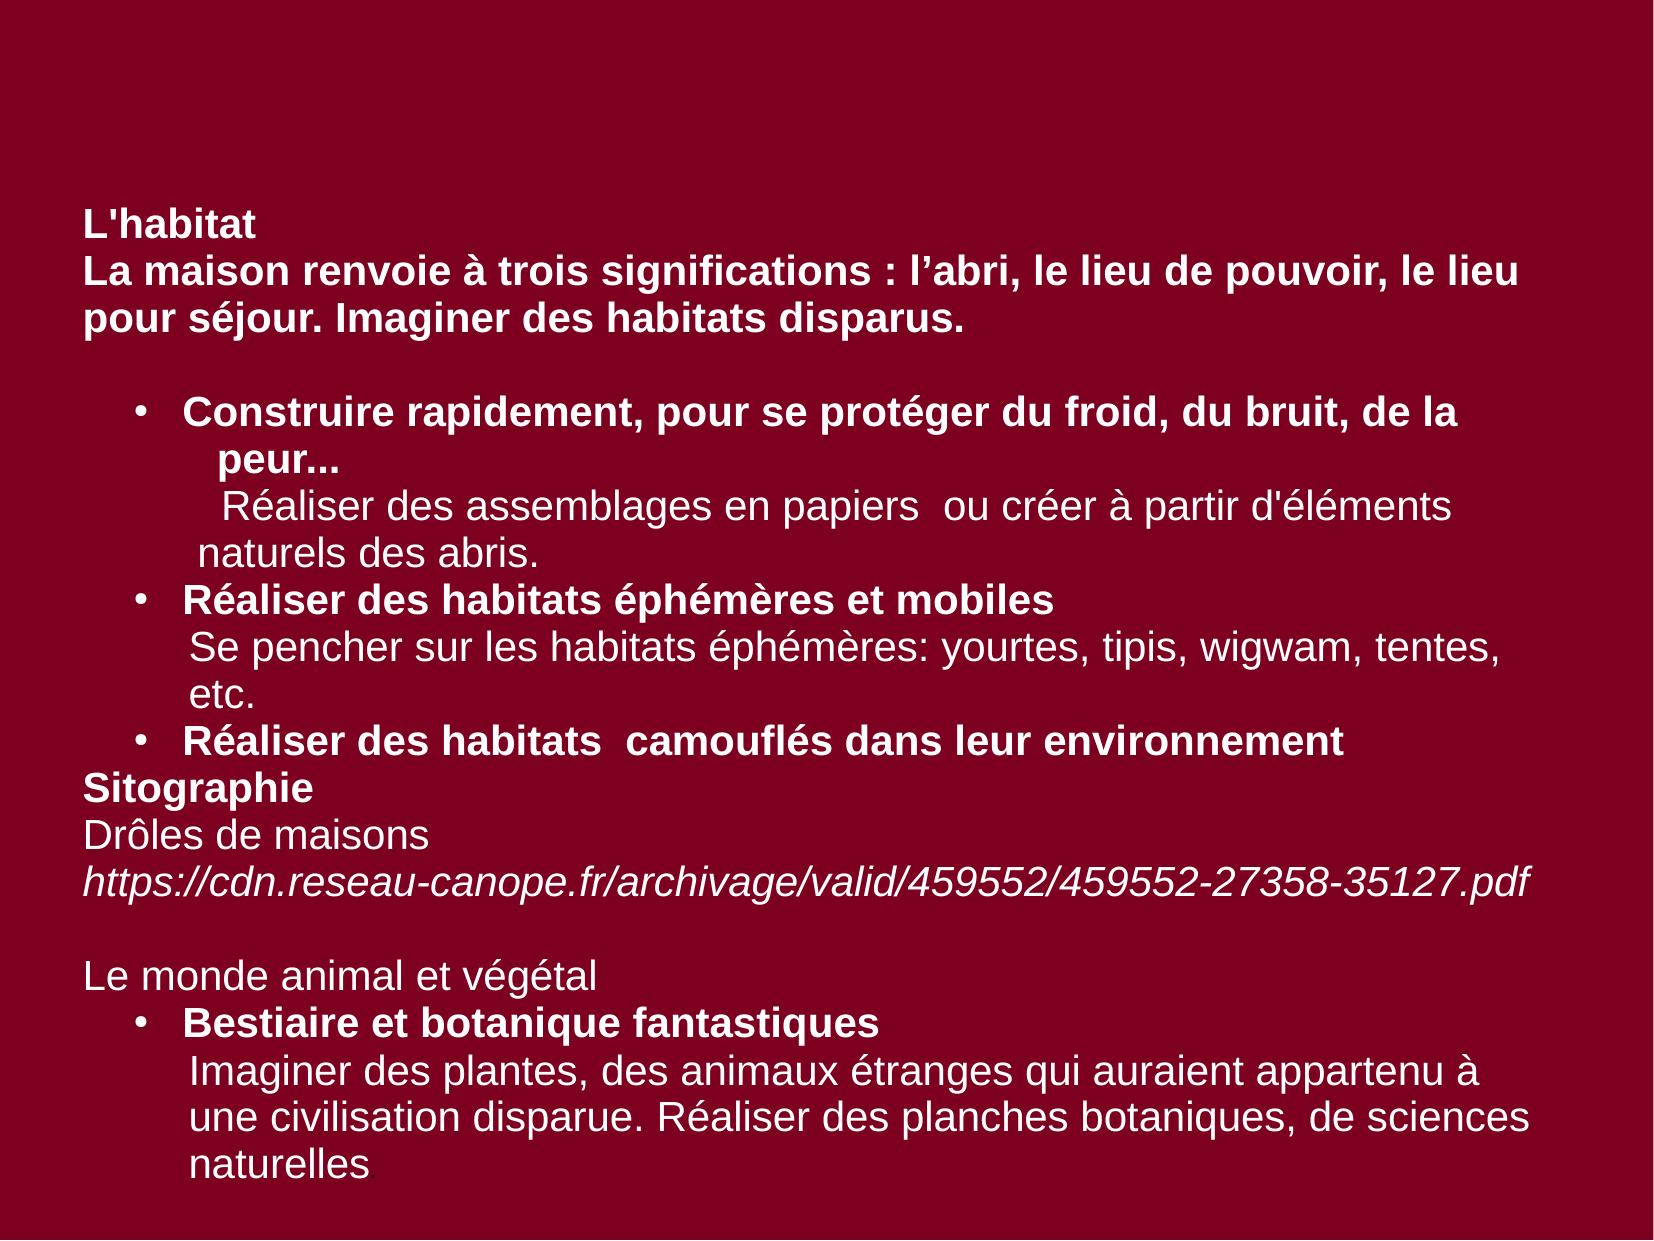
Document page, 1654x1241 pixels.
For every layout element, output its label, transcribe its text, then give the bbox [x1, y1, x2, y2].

list L'habitat La maison renvoie à trois significations : l’abri, le lieu de pouvoir, le lieu pour séjour. Imaginer des habitats disparus. Construire rapidement, pour se protéger du froid, du bruit, de la peur... Réaliser des assemblages en papiers ou créer à partir d'éléments naturels des abris. Réaliser des habitats éphémères et mobiles Se pencher sur les habitats éphémères: yourtes, tipis, wigwam, tentes, etc. Réaliser des habitats camouflés dans leur environnement Sitographie Drôles de maisons https://cdn.reseau-canope.fr/archivage/valid/459552/459552-27358-35127.pdf Le monde animal et végétal Bestiaire et botanique fantastiques Imaginer des plantes, des animaux étranges qui auraient appartenu à une civilisation disparue. Réaliser des planches botaniques, de sciences naturelles. [82, 200, 1571, 1205]
